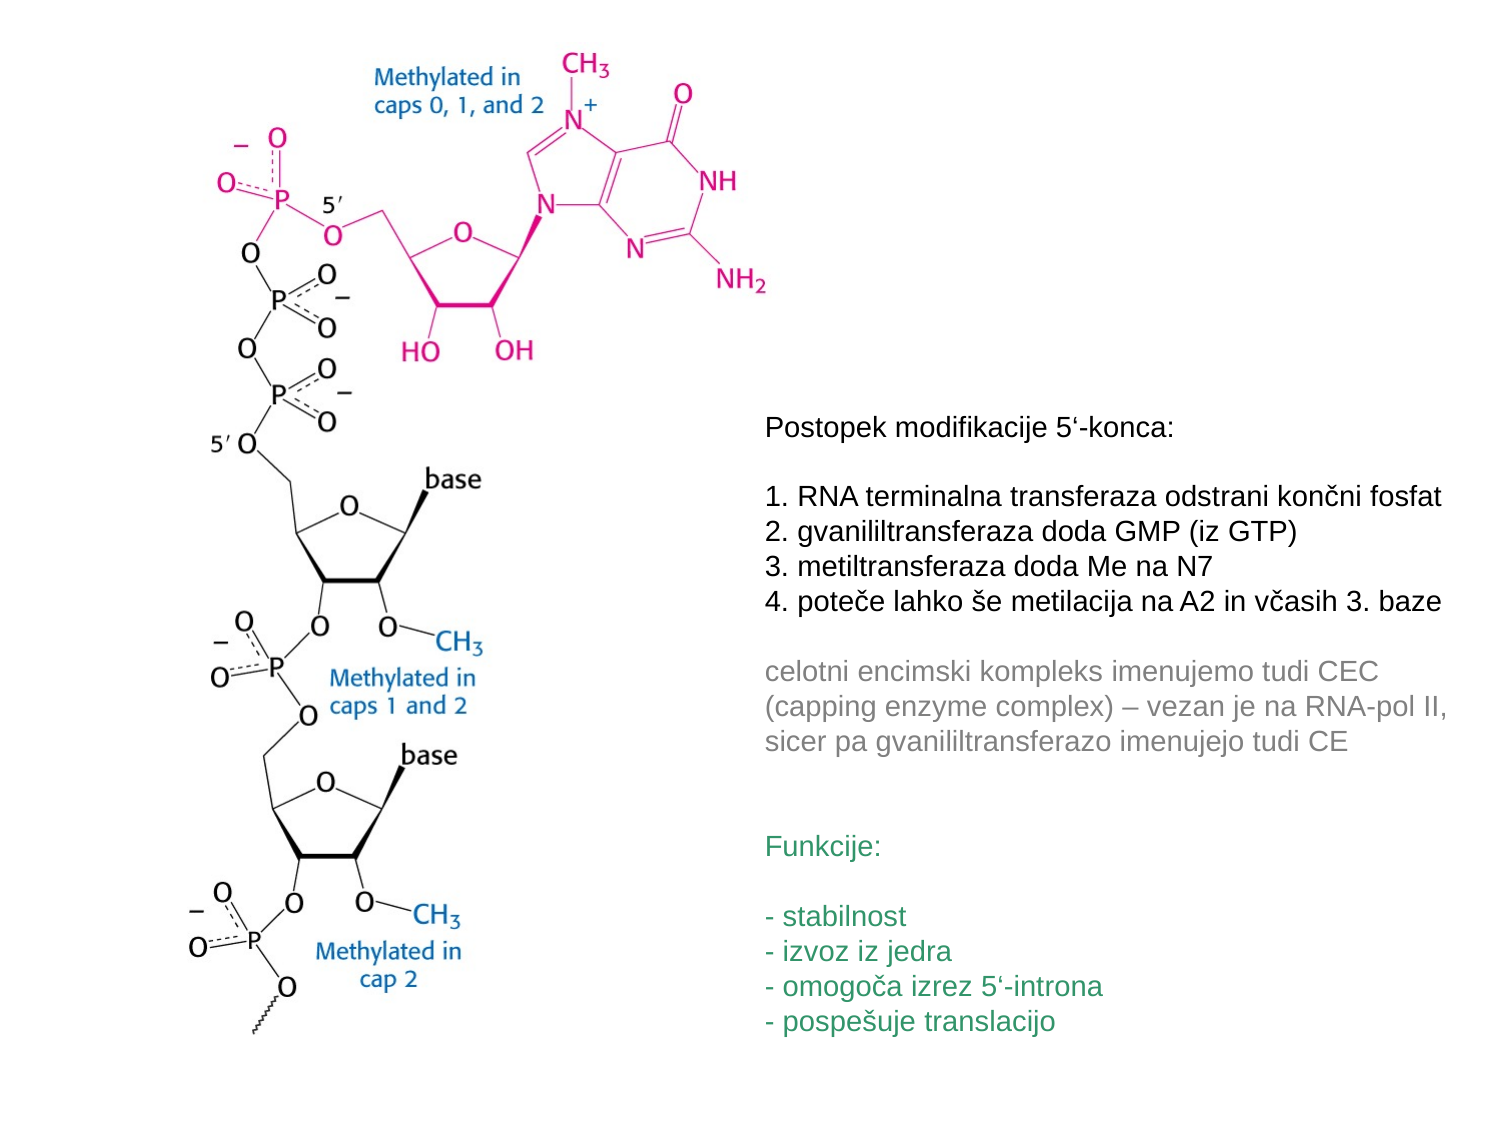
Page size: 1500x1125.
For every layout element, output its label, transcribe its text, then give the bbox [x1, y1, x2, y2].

text_box Postopek modifikacije 5‘-konca: 1. RNA terminalna transferaza odstrani končni fosfat 2. gvanililtransferaza doda GMP (iz GTP) 3. metiltransferaza doda Me na N7 4. poteče lahko še metilacija na A2 in včasih 3. baze celotni encimski kompleks imenujemo tudi CEC (capping enzyme complex) – vezan je na RNA-pol II, sicer pa gvanililtransferazo imenujejo tudi CE Funkcije: - stabilnost - izvoz iz jedra - omogoča izrez 5‘-introna - pospešuje translacijo [749, 400, 1471, 1045]
picture [171, 42, 780, 1043]
